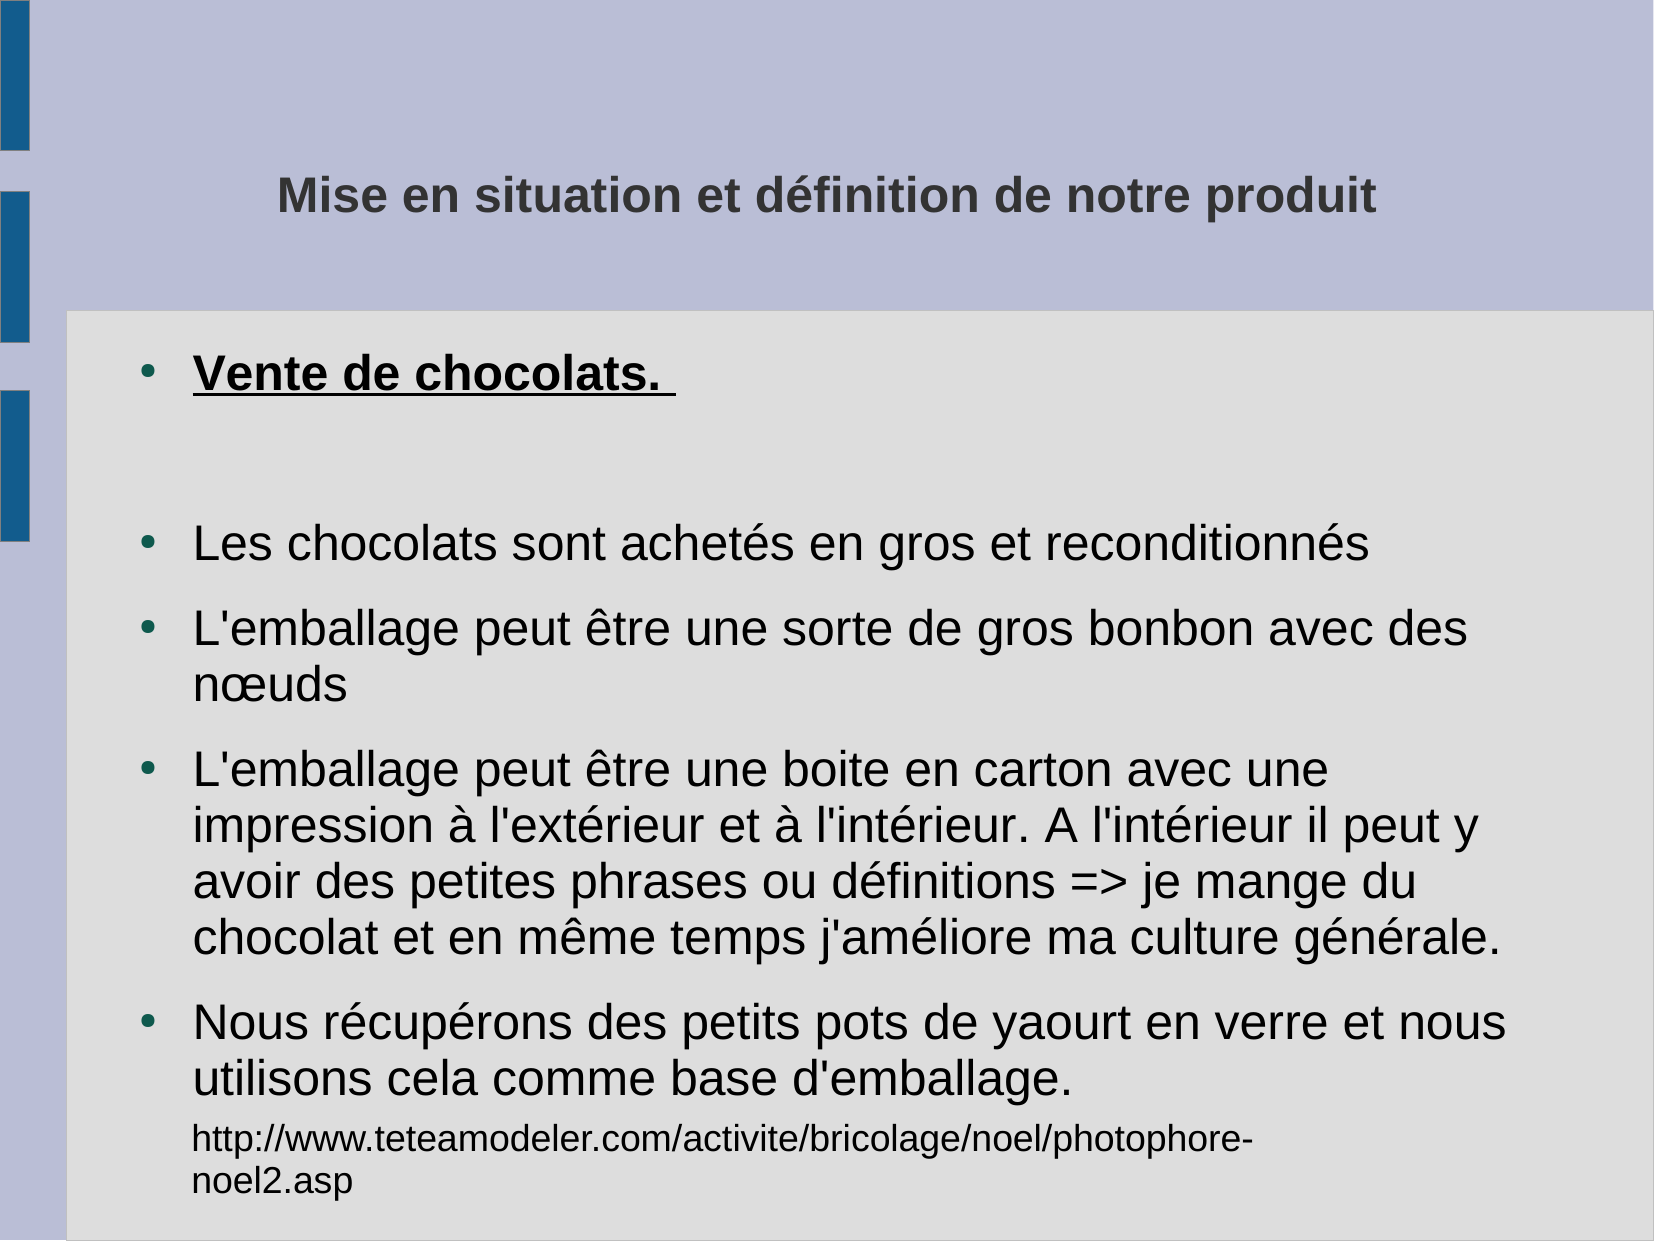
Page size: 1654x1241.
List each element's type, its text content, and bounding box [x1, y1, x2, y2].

list Vente de chocolats. Les chocolats sont achetés en gros et reconditionnés L'emballage peut être une sorte de gros bonbon avec des nœuds L'emballage peut être une boite en carton avec une impression à l'extérieur et à l'intérieur. A l'intérieur il peut y avoir des petites phrases ou définitions => je mange du chocolat et en même temps j'améliore ma culture générale. Nous récupérons des petits pots de yaourt en verre et nous utilisons cela comme base d'emballage. [121, 344, 1534, 1193]
text_box http://www.teteamodeler.com/activite/bricolage/noel/photophore-noel2.asp [176, 1110, 1430, 1168]
title Mise en situation et définition de notre produit [121, 91, 1534, 299]
